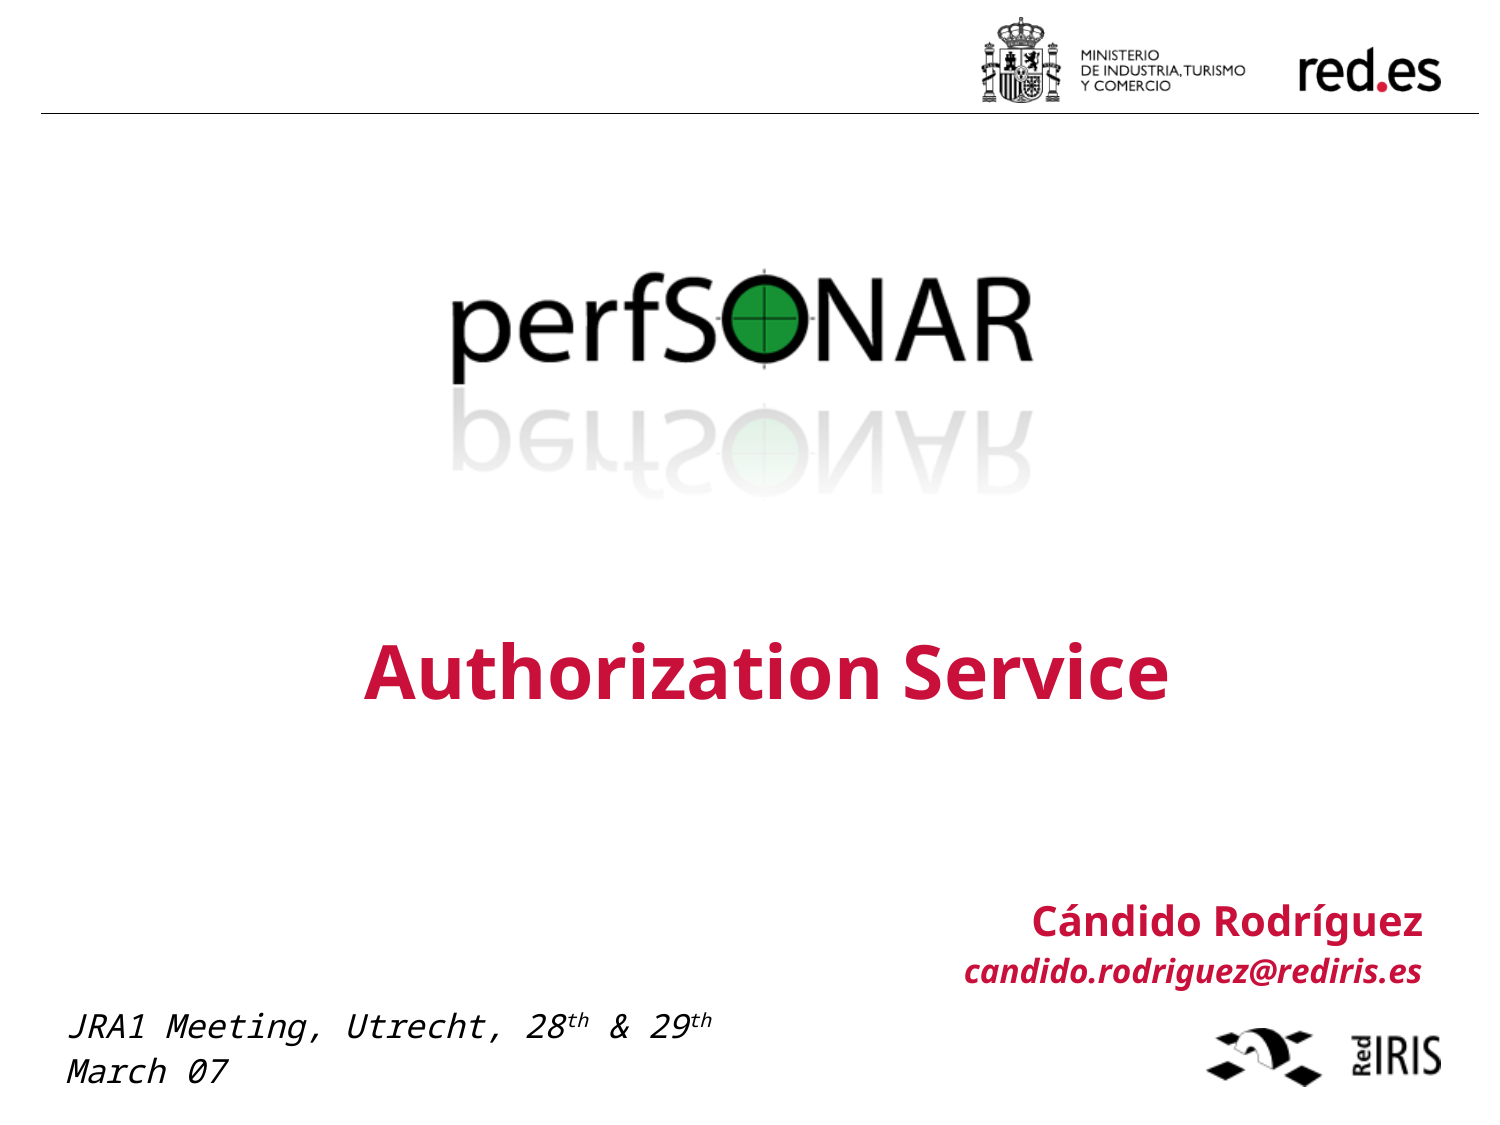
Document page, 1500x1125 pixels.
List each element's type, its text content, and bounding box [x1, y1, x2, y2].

picture [1206, 1028, 1441, 1087]
picture [981, 17, 1441, 103]
title Cándido Rodríguez candido.rodriguez@rediris.es [531, 899, 1424, 987]
title JRA1 Meeting, Utrecht, 28th & 29th March 07 [64, 1026, 774, 1070]
picture [442, 267, 1043, 502]
title Authorization Service [206, 542, 1329, 798]
